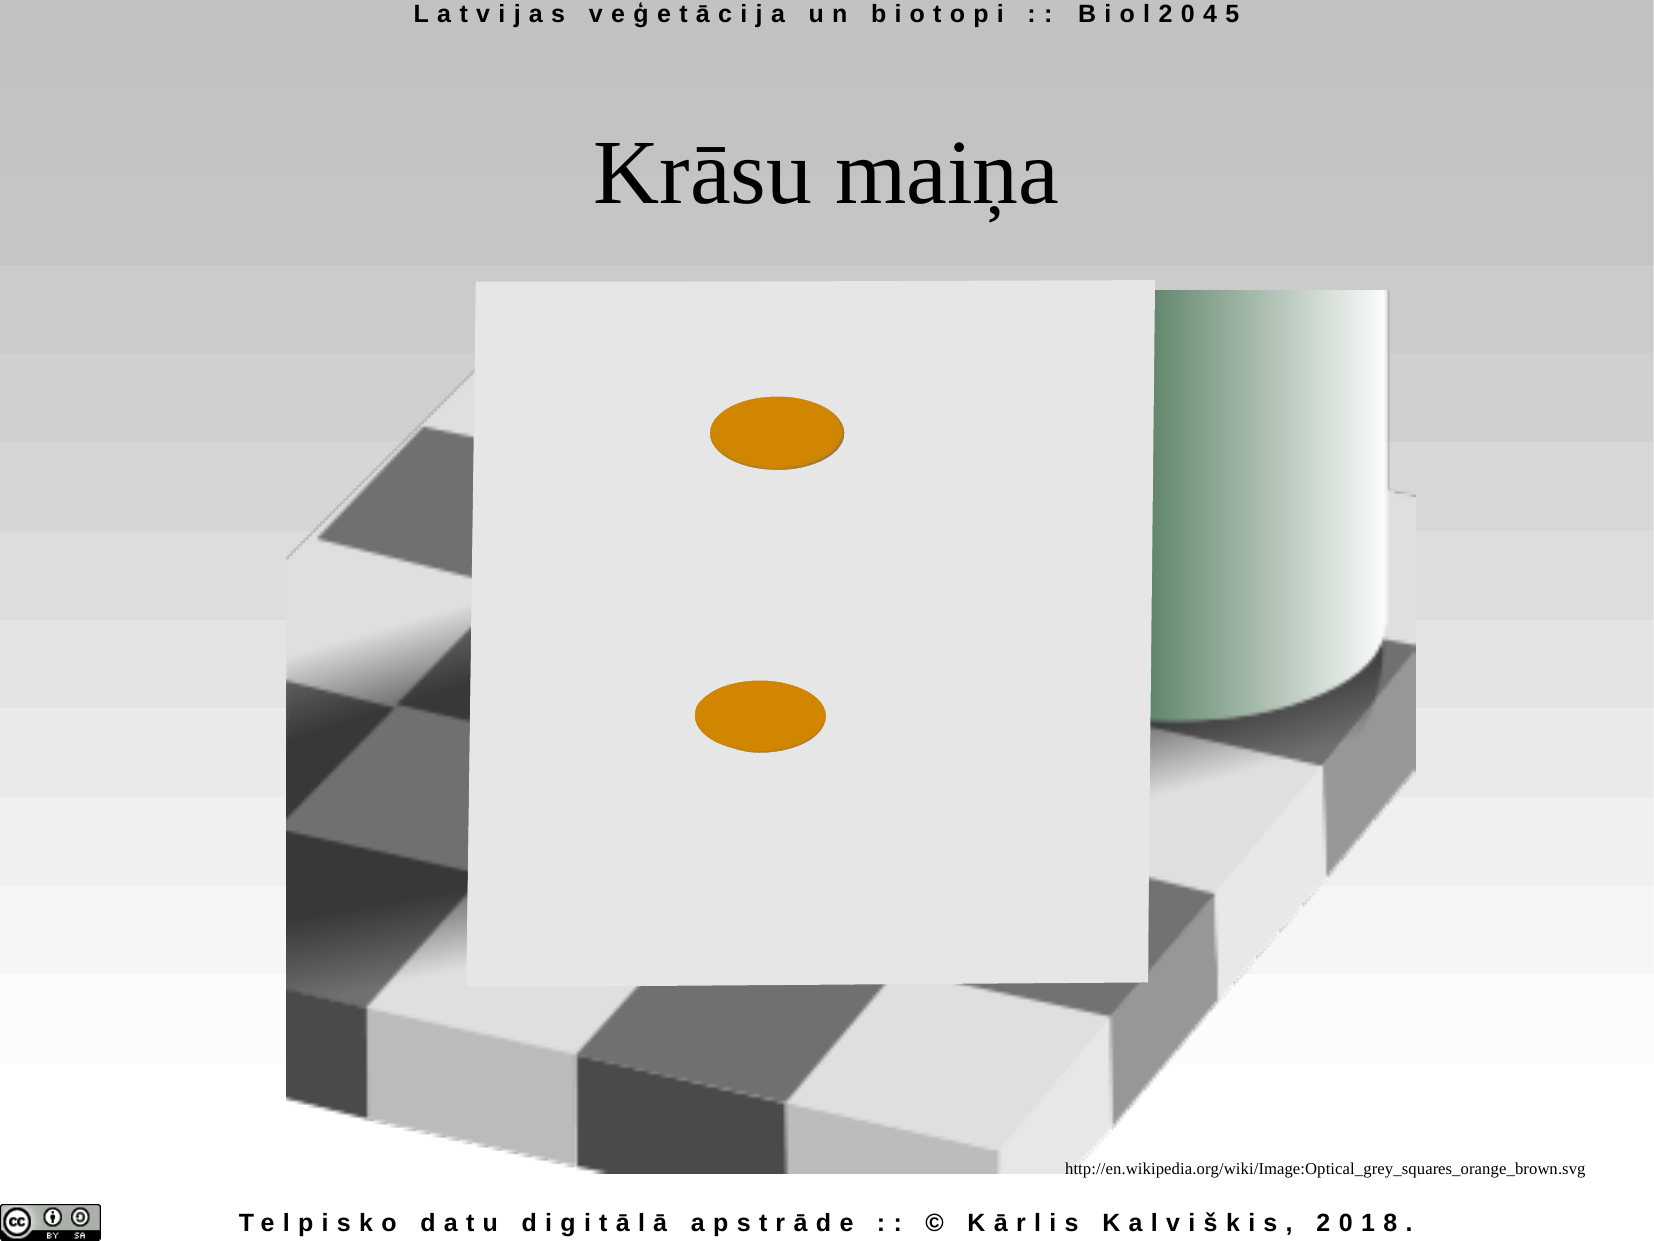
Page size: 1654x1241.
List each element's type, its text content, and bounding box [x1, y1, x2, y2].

picture [0, 0, 1654, 1241]
title Krāsu maiņa [29, 49, 1625, 296]
text_box http://en.wikipedia.org/wiki/Image:Optical_grey_squares_orange_brown.svg [1064, 1159, 1654, 1216]
picture [1342, 1216, 1347, 1228]
text_box [466, 296, 1155, 988]
